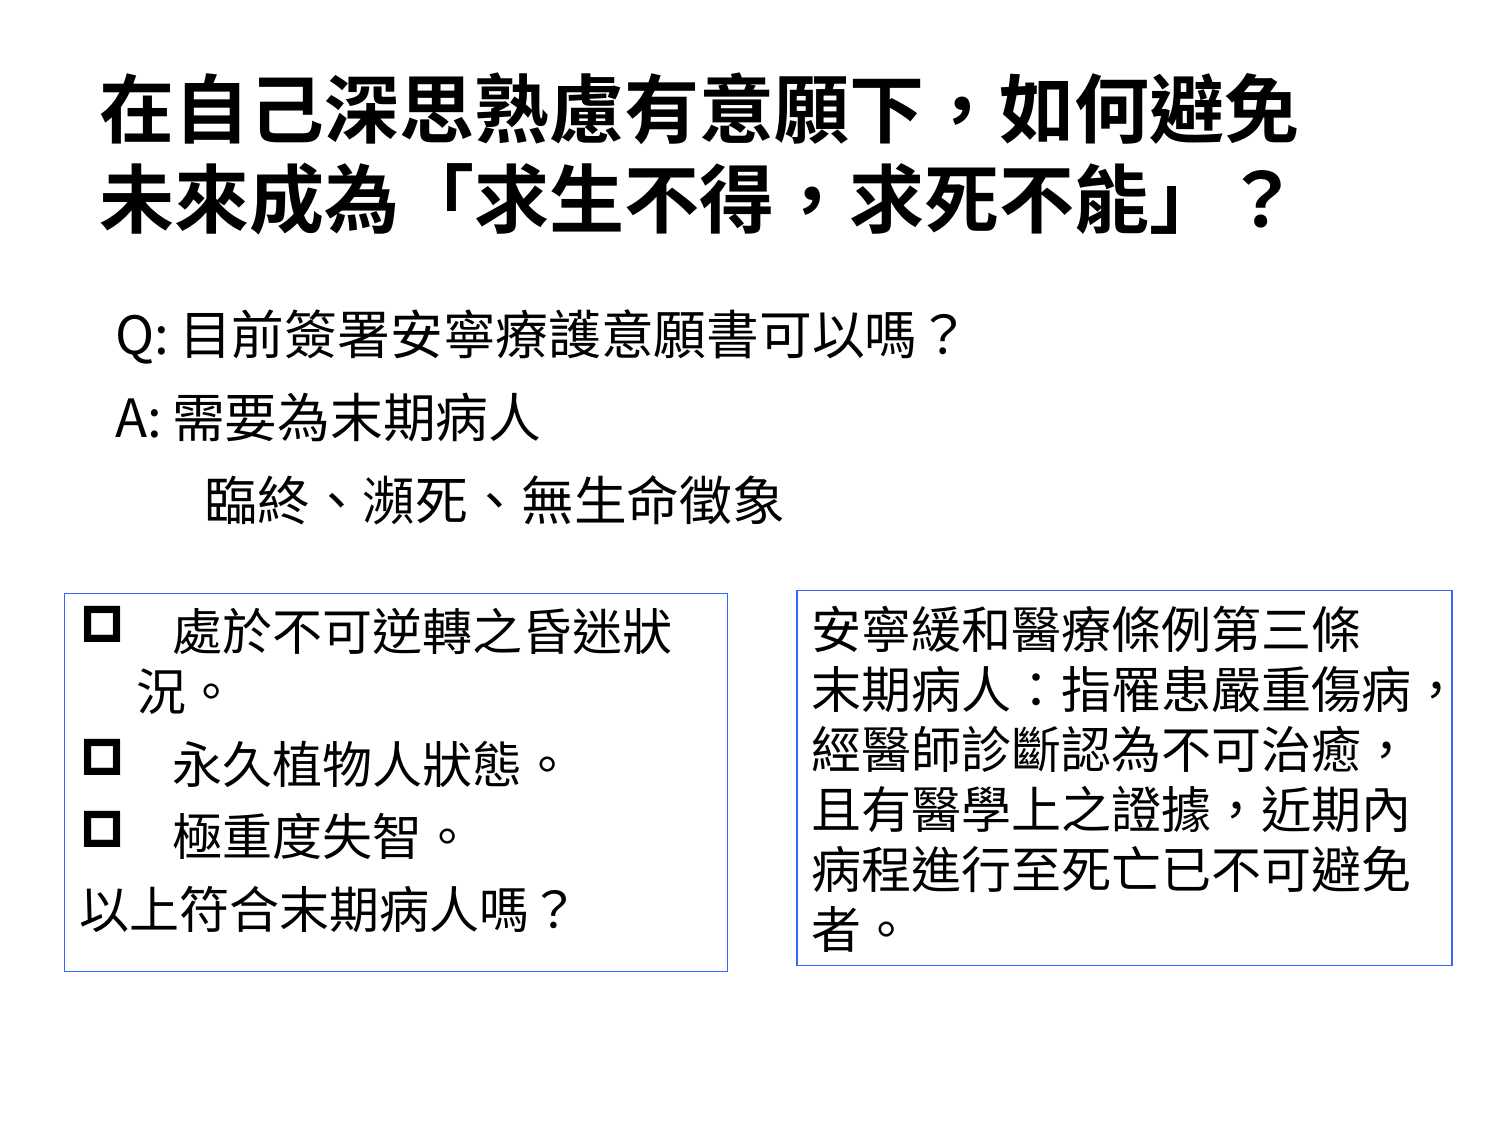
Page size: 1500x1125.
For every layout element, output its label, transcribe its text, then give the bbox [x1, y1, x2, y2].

text_box 處於不可逆轉之昏迷狀況。 永久植物人狀態。 極重度失智。 以上符合末期病人嗎？ [64, 593, 728, 972]
list Q:目前簽署安寧療護意願書可以嗎？ A:需要為末期病人 臨終、瀕死、無生命徵象 [100, 294, 1480, 540]
text_box 安寧緩和醫療條例第三條 末期病人：指罹患嚴重傷病，經醫師診斷認為不可治癒，且有醫學上之證據，近期內病程進行至死亡已不可避免者。 [797, 590, 1452, 966]
title 在自己深思熟慮有意願下，如何避免未來成為「求生不得，求死不能」？ [53, 54, 1347, 273]
